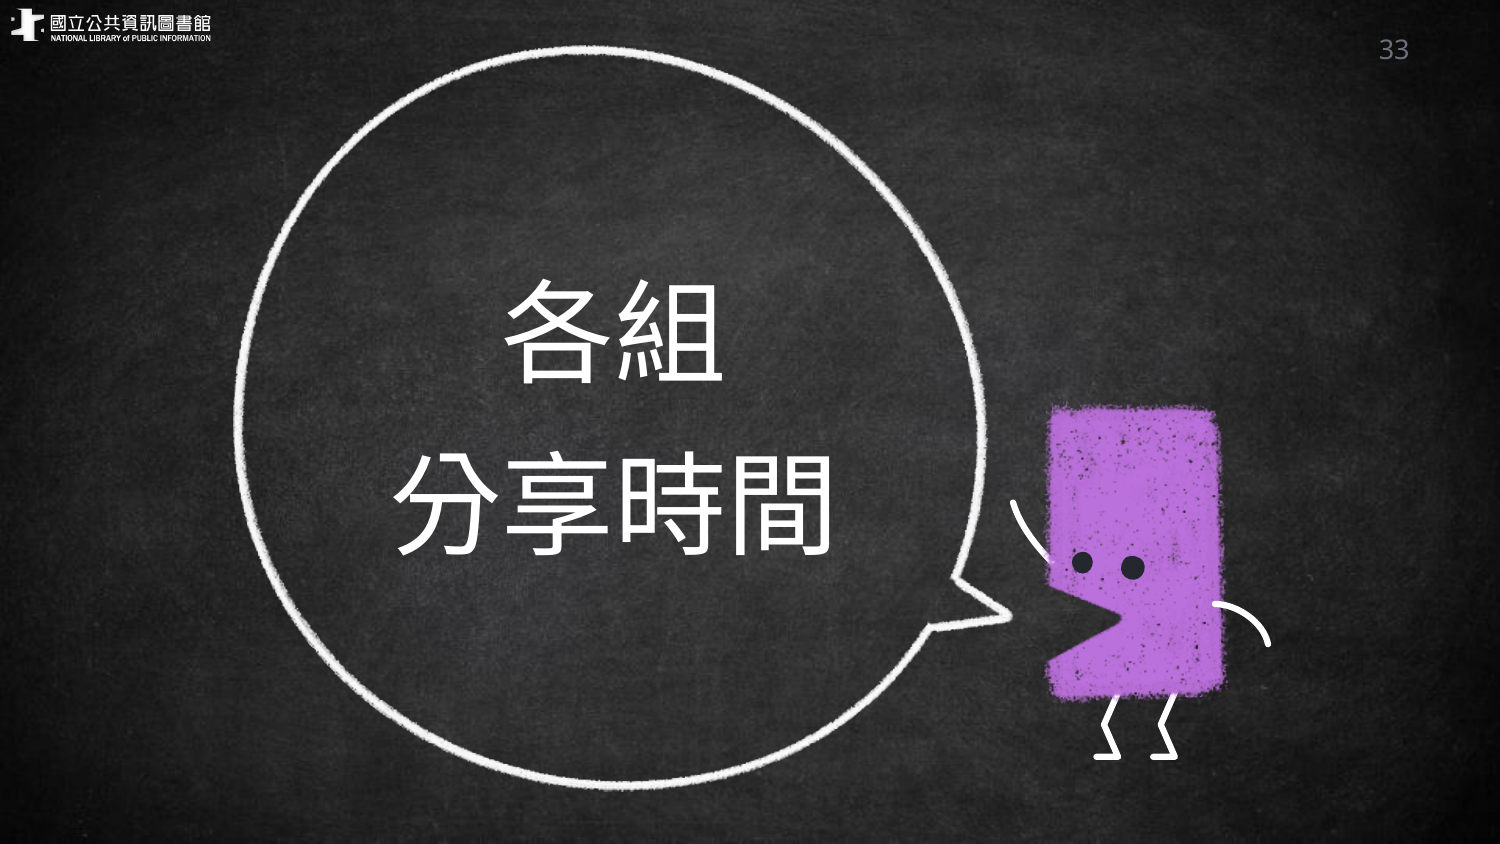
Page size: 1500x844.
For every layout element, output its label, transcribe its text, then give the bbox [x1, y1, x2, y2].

list 各組 分享時間 [312, 150, 916, 662]
text_box [1378, 32, 1469, 98]
